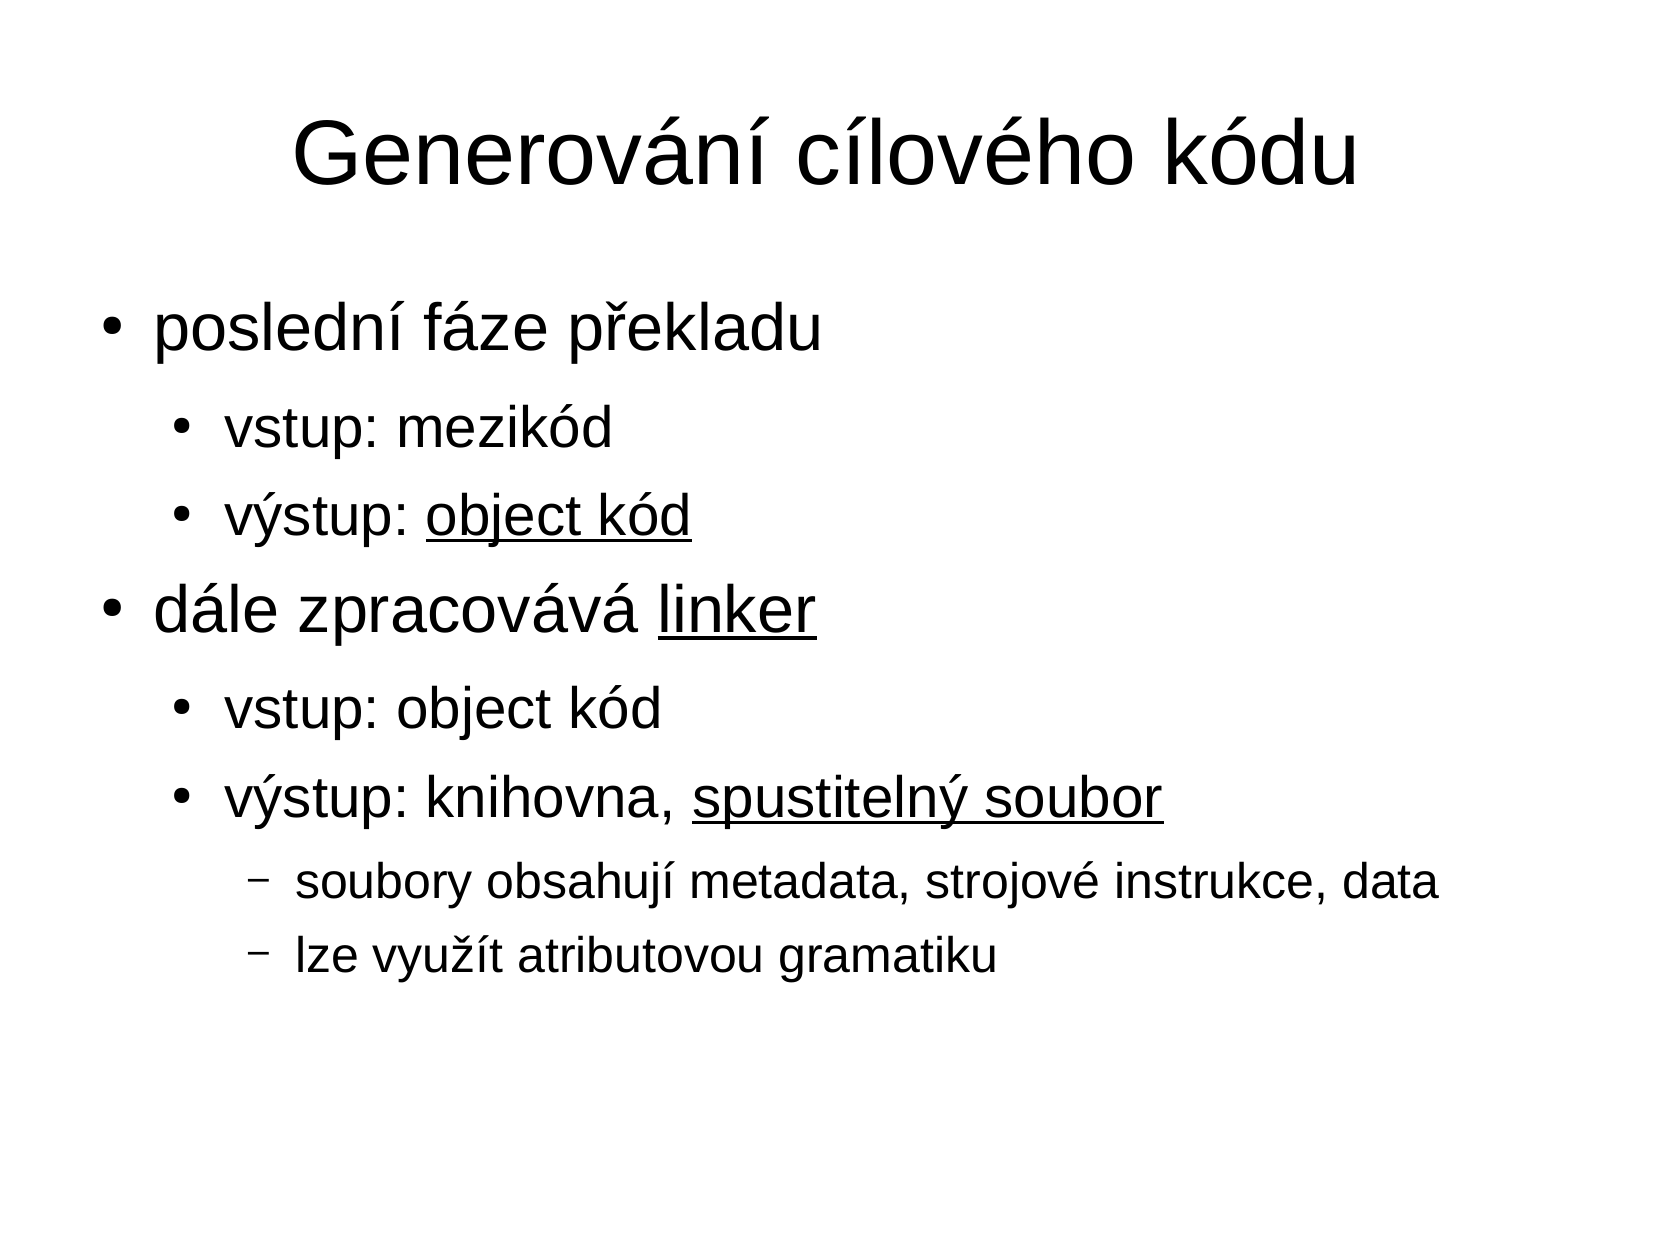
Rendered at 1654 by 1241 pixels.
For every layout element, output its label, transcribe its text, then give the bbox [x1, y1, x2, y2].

list poslední fáze překladu vstup: mezikód výstup: object kód dále zpracovává linker vstup: object kód výstup: knihovna, spustitelný soubor soubory obsahují metadata, strojové instrukce, data lze využít atributovou gramatiku [82, 290, 1571, 1094]
title Generování cílového kódu [82, 56, 1571, 250]
